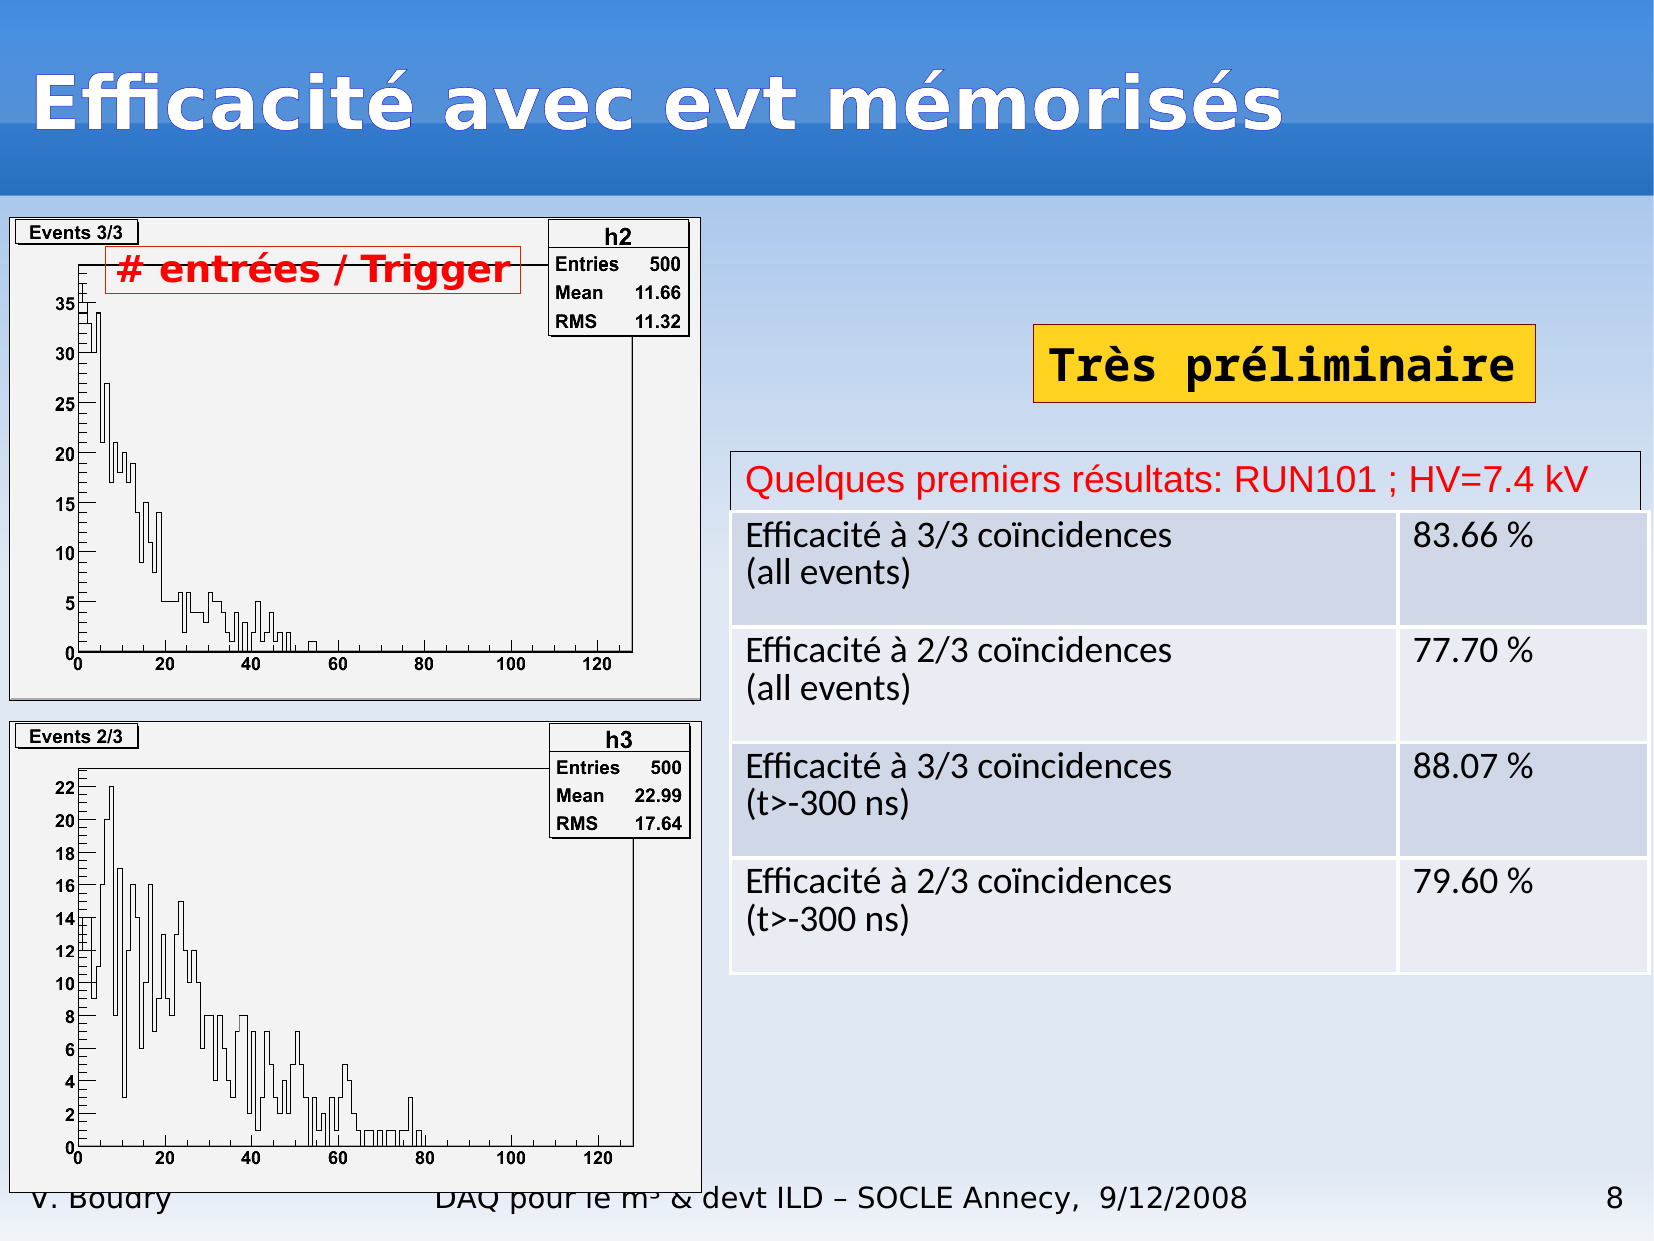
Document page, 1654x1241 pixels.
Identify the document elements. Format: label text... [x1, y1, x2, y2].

table_cell Efficacité à 3/3 coïncidences (t>-300 ns) [732, 744, 1396, 856]
text_box Très préliminaire [1033, 324, 1536, 386]
table_header 83.66 % [1400, 513, 1647, 625]
table_cell Efficacité à 2/3 coïncidences (t>-300 ns) [732, 860, 1396, 972]
text_box # entrées / Trigger [105, 246, 521, 294]
table_header Efficacité à 3/3 coïncidences (all events) [732, 513, 1396, 625]
table_cell Efficacité à 2/3 coïncidences (all events) [732, 629, 1396, 741]
picture [0, 0, 1654, 1241]
title Efficacité avec evt mémorisés [29, 59, 1654, 148]
table_cell 88.07 % [1400, 744, 1647, 856]
table_cell 79.60 % [1400, 860, 1647, 972]
table_cell 77.70 % [1400, 629, 1647, 741]
text_box Quelques premiers résultats: RUN101 ; HV=7.4 kV [730, 451, 1641, 510]
